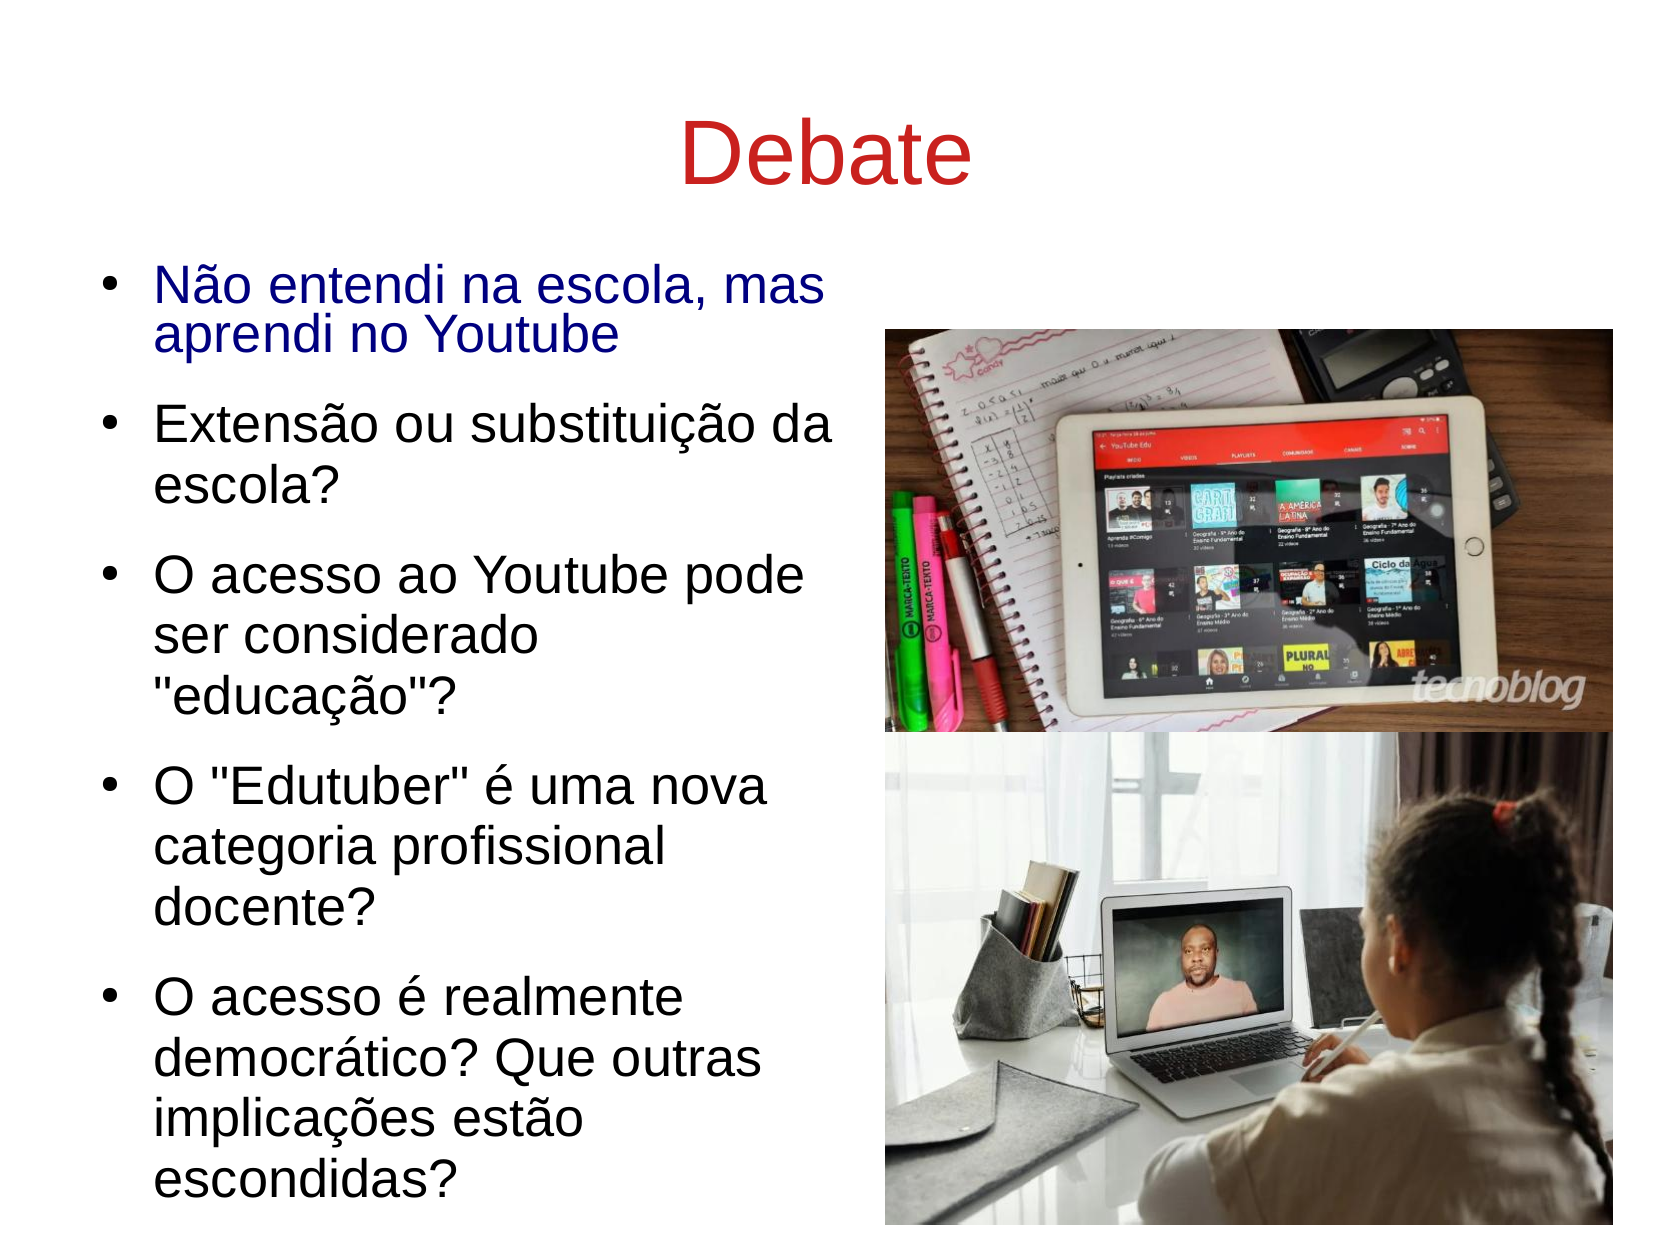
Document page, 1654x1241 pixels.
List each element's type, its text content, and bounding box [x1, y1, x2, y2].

list Não entendi na escola, mas aprendi no Youtube Extensão ou substituição da escola? O acesso ao Youtube pode ser considerado "educação"? O "Edutuber" é uma nova categoria profissional docente? O acesso é realmente democrático? Que outras implicações estão escondidas? [82, 254, 857, 1241]
picture [885, 329, 1613, 1225]
title Debate [82, 49, 1571, 257]
